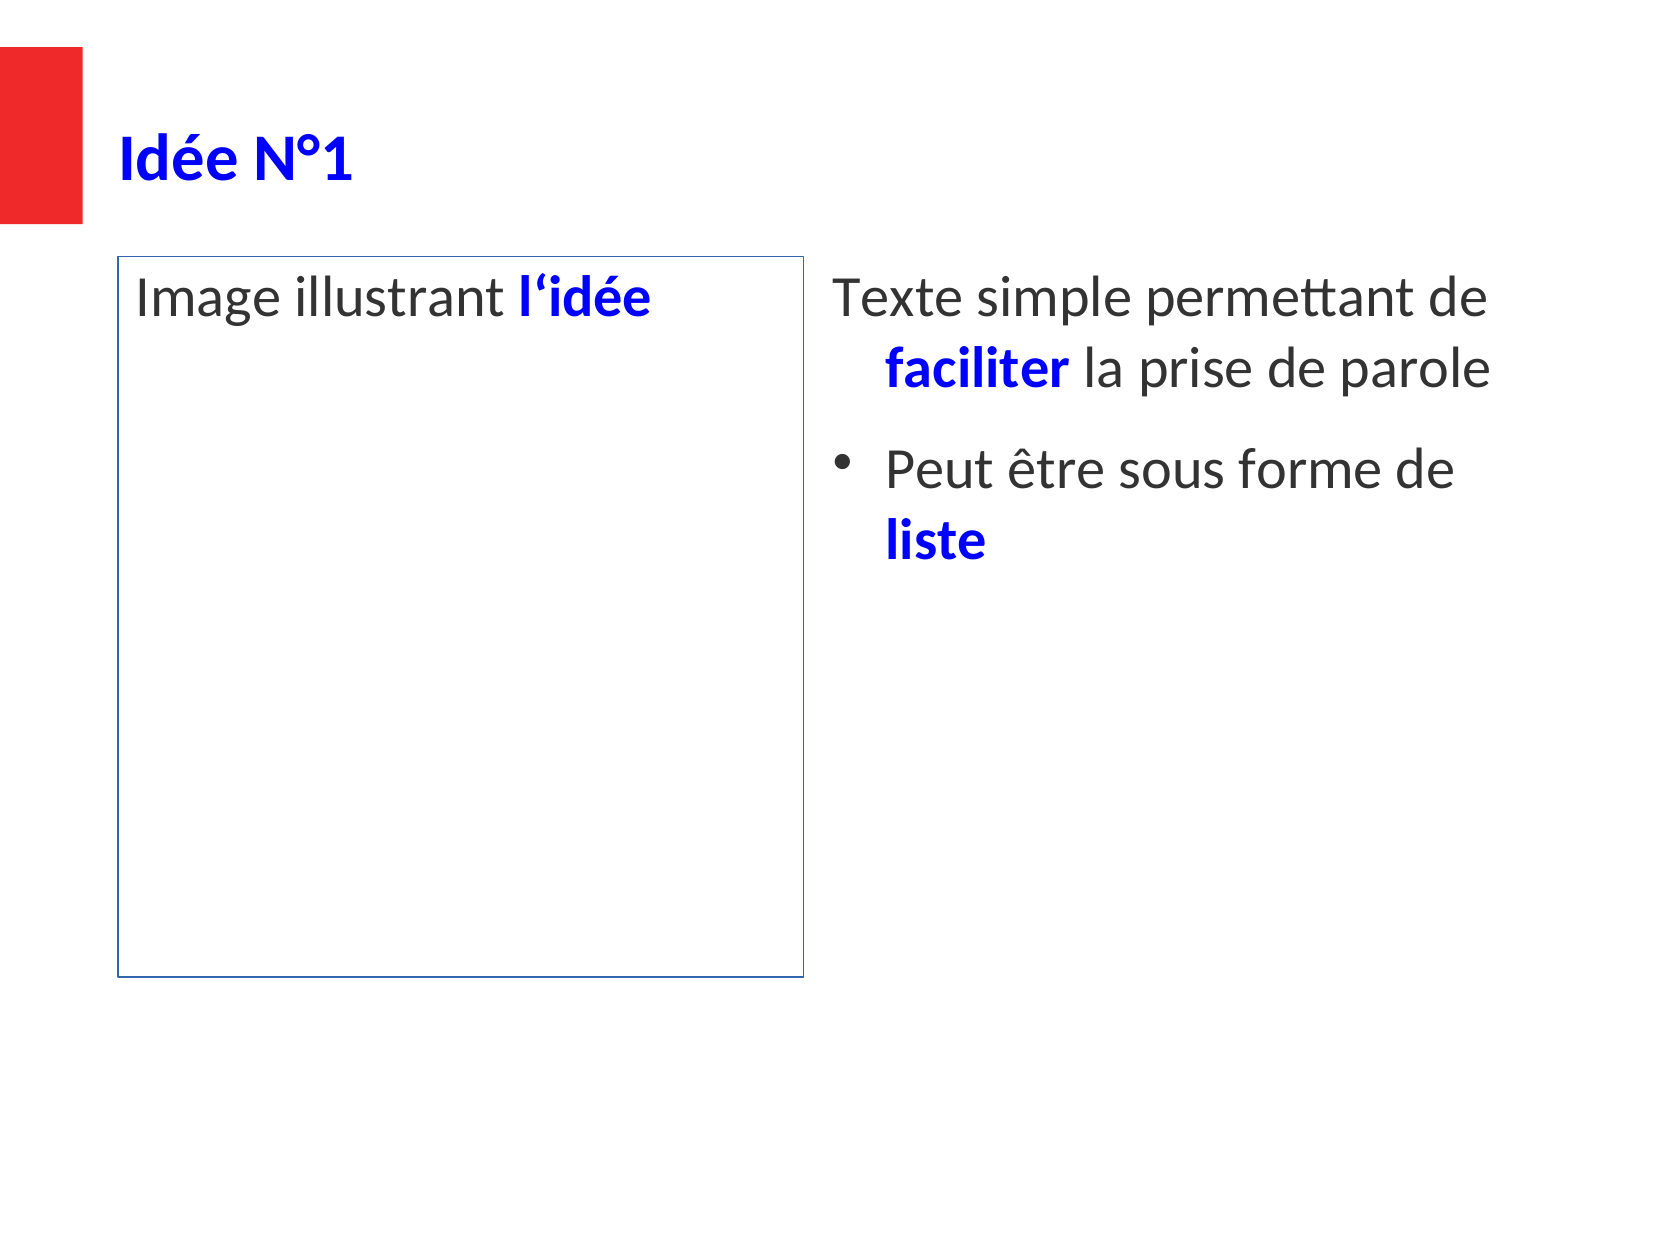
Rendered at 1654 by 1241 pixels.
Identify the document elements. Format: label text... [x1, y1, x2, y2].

text_box Image illustrant l‘idée [118, 256, 804, 978]
text_box Texte simple permettant de faciliter la prise de parole Peut être sous forme de liste [814, 256, 1524, 981]
title Idée N°1 [118, 49, 1571, 257]
